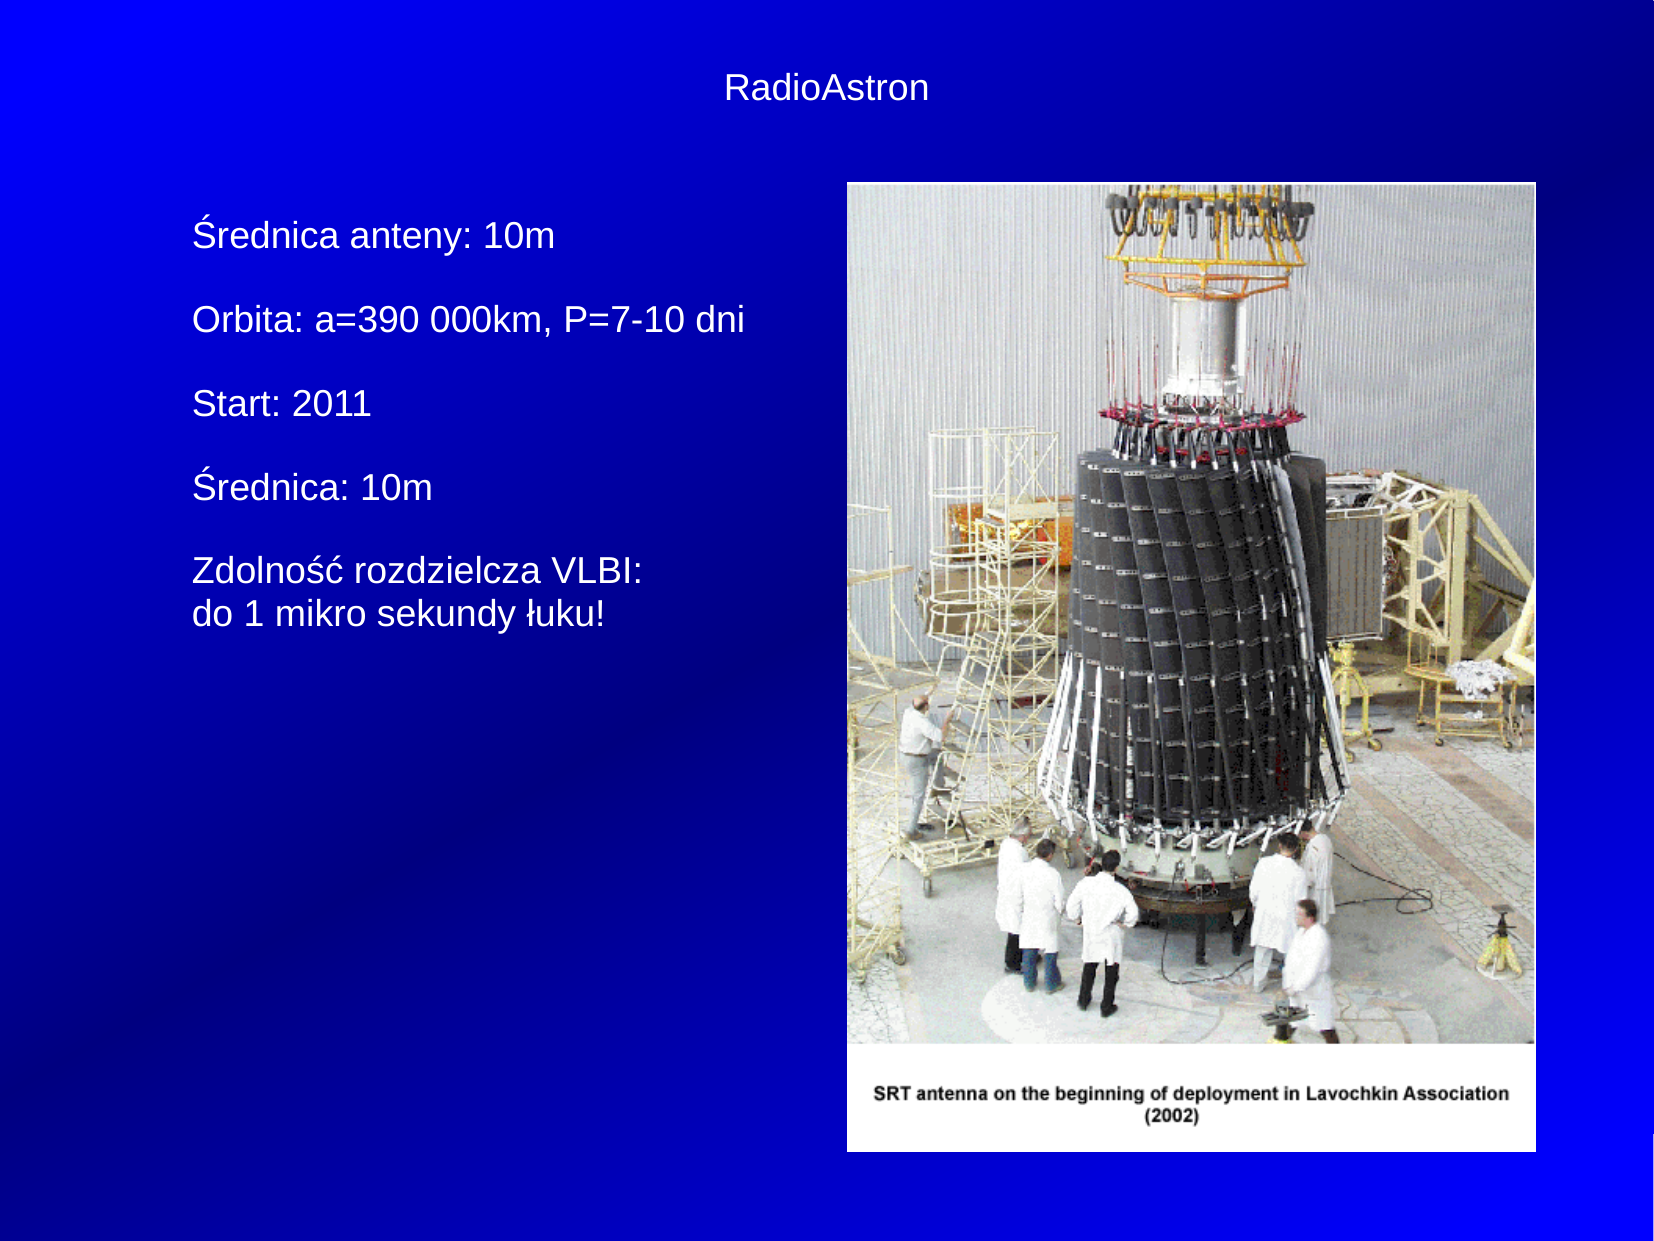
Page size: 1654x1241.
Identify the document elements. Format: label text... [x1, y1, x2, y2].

picture [847, 182, 1536, 1152]
text_box RadioAstron [709, 59, 945, 116]
text_box Średnica anteny: 10m Orbita: a=390 000km, P=7-10 dni Start: 2011 Średnica: 10m Zdolność rozdzielcza VLBI: do 1 mikro sekundy łuku! [177, 206, 761, 642]
